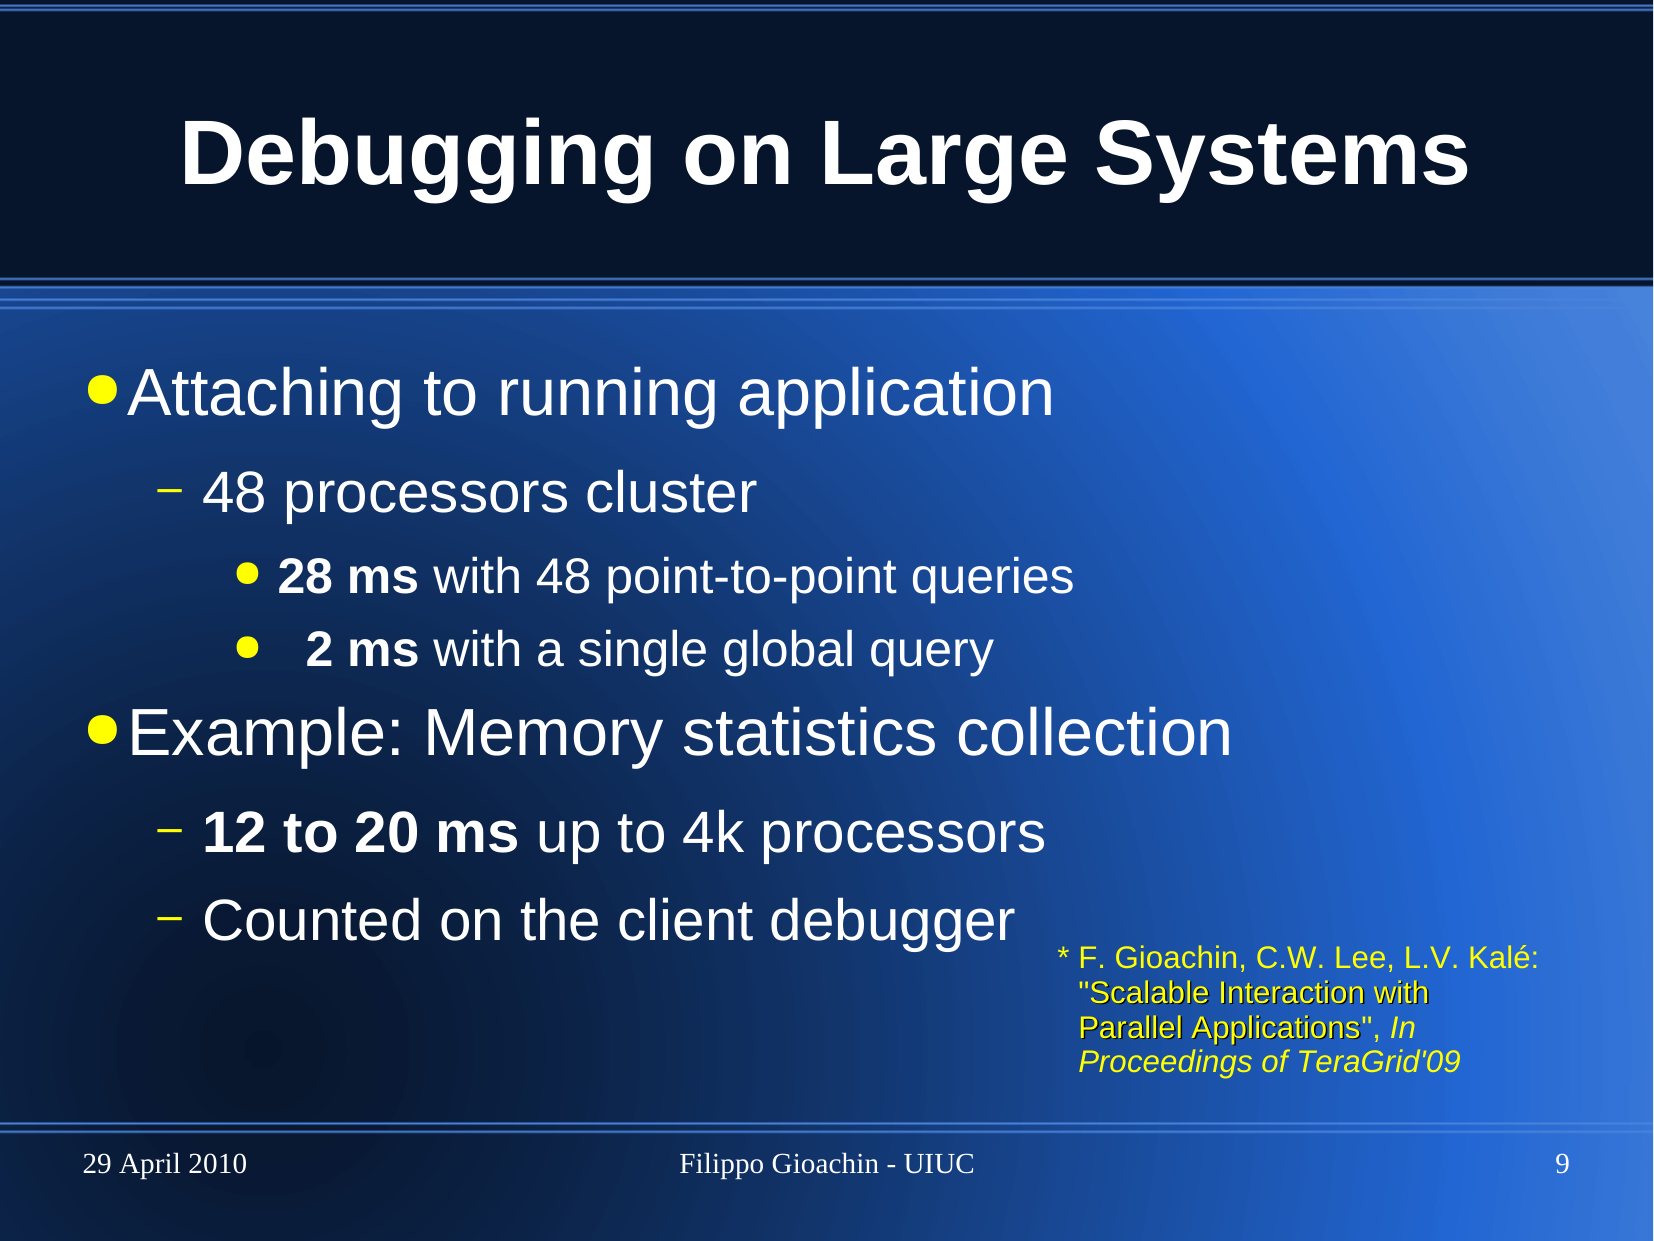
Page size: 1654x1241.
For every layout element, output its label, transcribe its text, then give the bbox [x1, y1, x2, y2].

list Attaching to running application 48 processors cluster 28 ms with 48 point-to-point queries 2 ms with a single global query Example: Memory statistics collection 12 to 20 ms up to 4k processors Counted on the client debugger [82, 355, 1571, 1174]
text_box * F. Gioachin, C.W. Lee, L.V. Kalé: "Scalable Interaction with Parallel Applications", In Proceedings of TeraGrid'09 [1042, 933, 1558, 1087]
title Debugging on Large Systems [82, 56, 1571, 250]
picture [0, 0, 1654, 1241]
